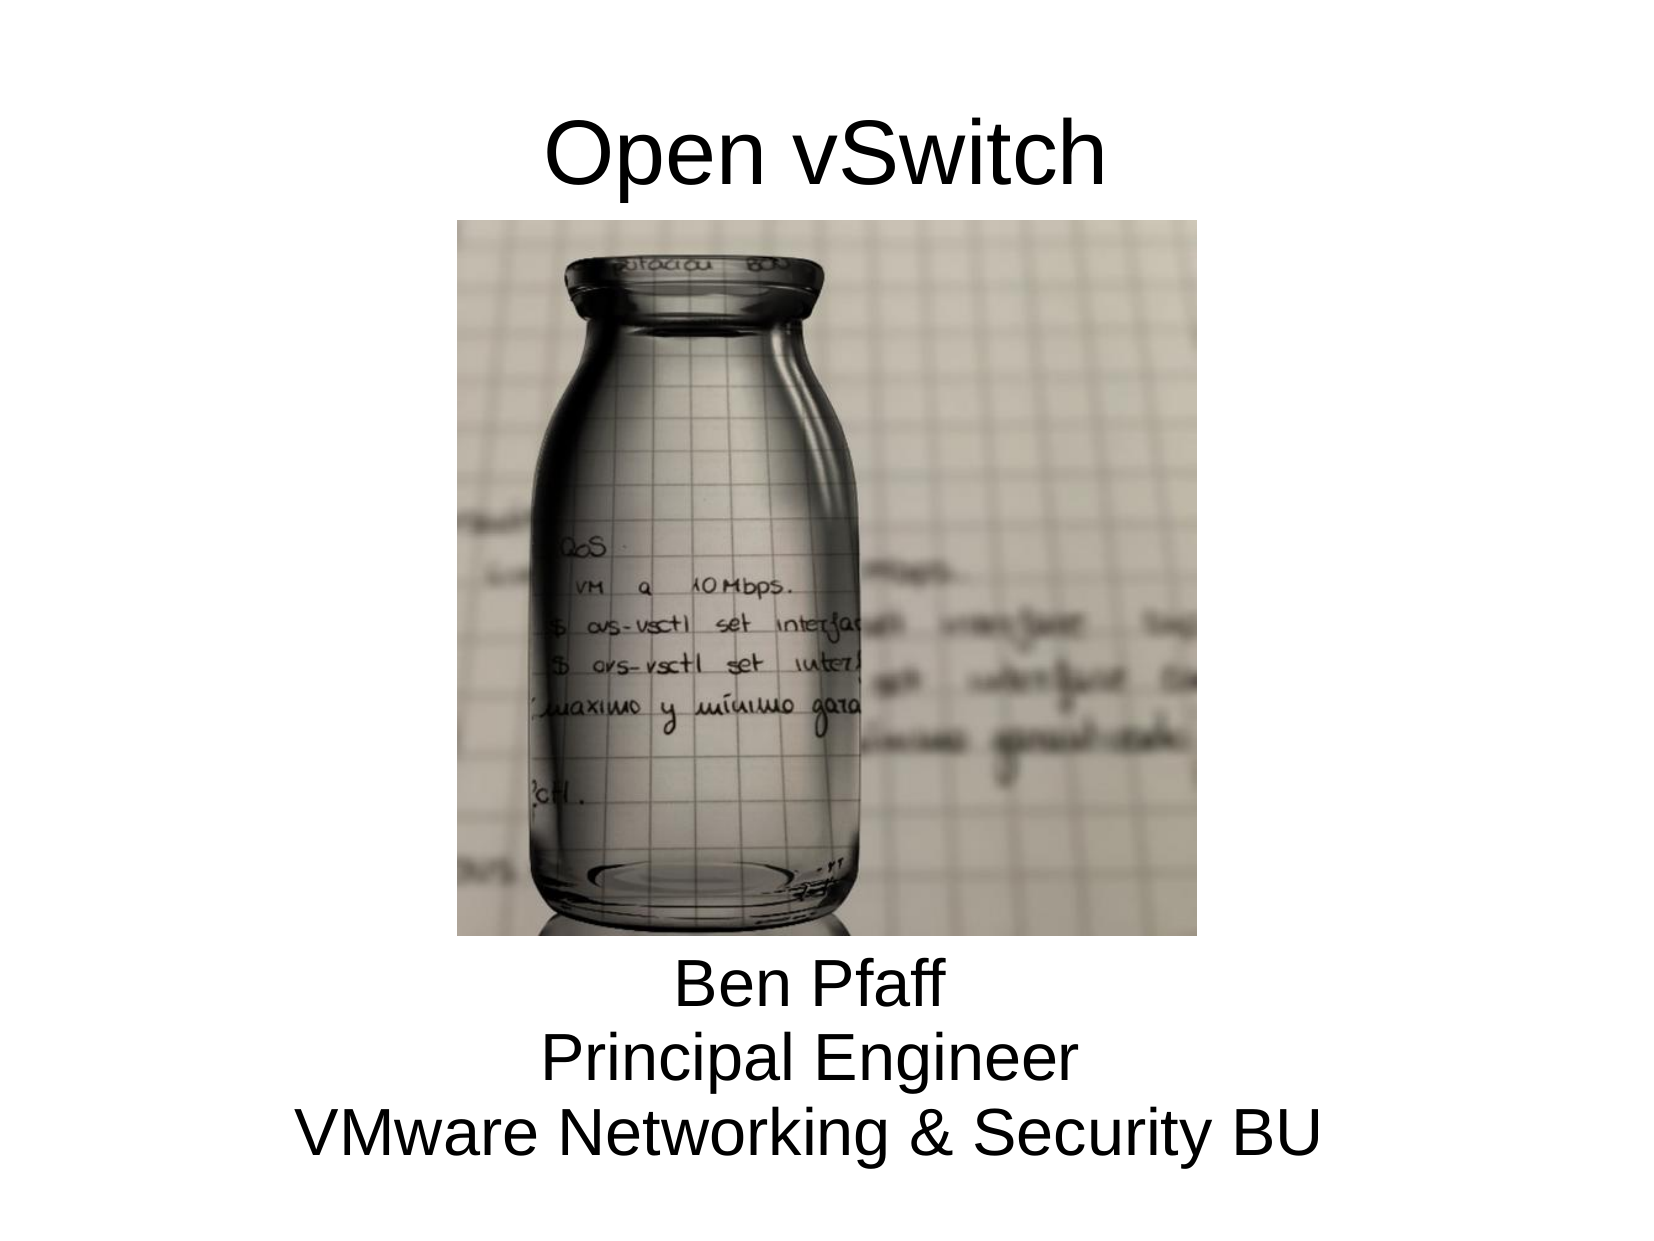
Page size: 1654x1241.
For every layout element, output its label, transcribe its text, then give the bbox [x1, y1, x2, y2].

picture [457, 220, 1197, 937]
subtitle Ben Pfaff Principal Engineer VMware Networking & Security BU [82, 945, 1538, 1170]
title Open vSwitch [82, 49, 1571, 257]
